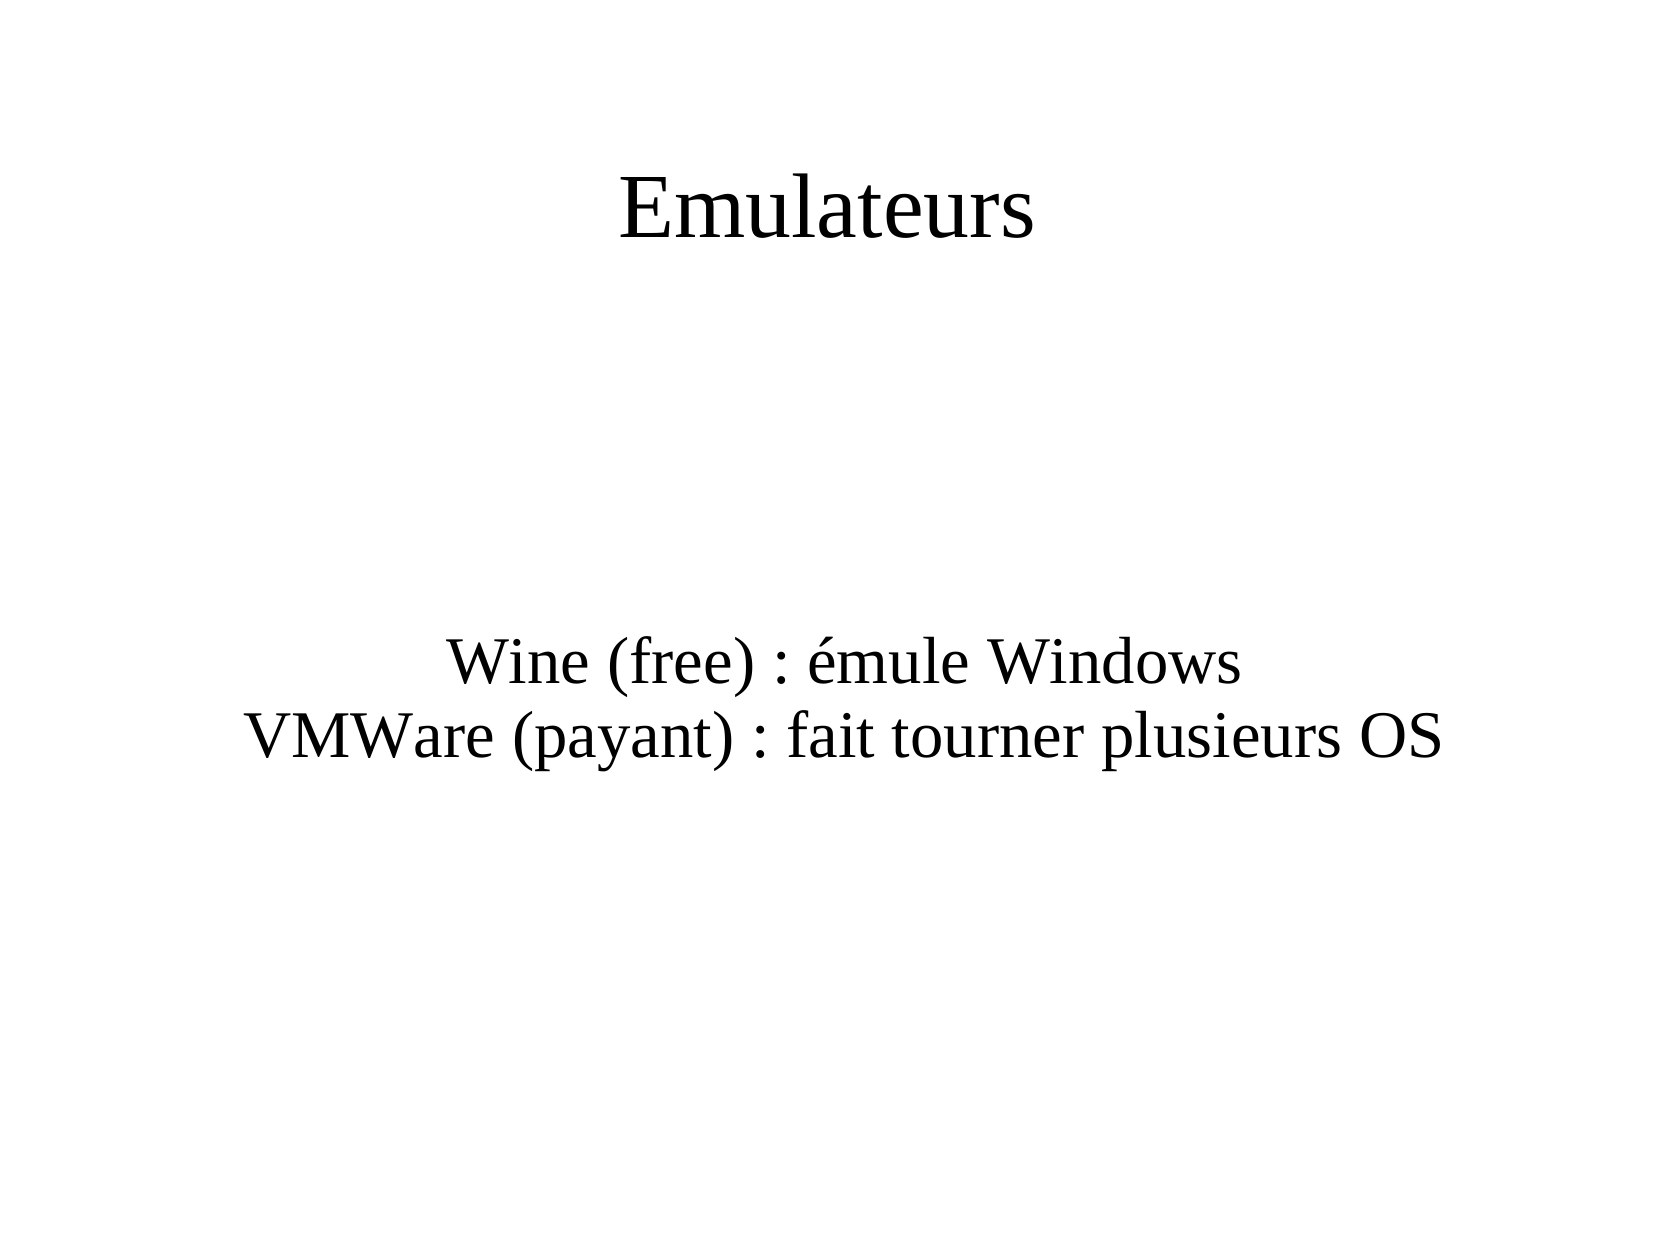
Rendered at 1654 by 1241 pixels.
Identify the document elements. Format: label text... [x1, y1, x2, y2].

title Emulateurs [121, 102, 1534, 311]
subtitle Wine (free) : émule Windows VMWare (payant) : fait tourner plusieurs OS [121, 344, 1534, 1127]
